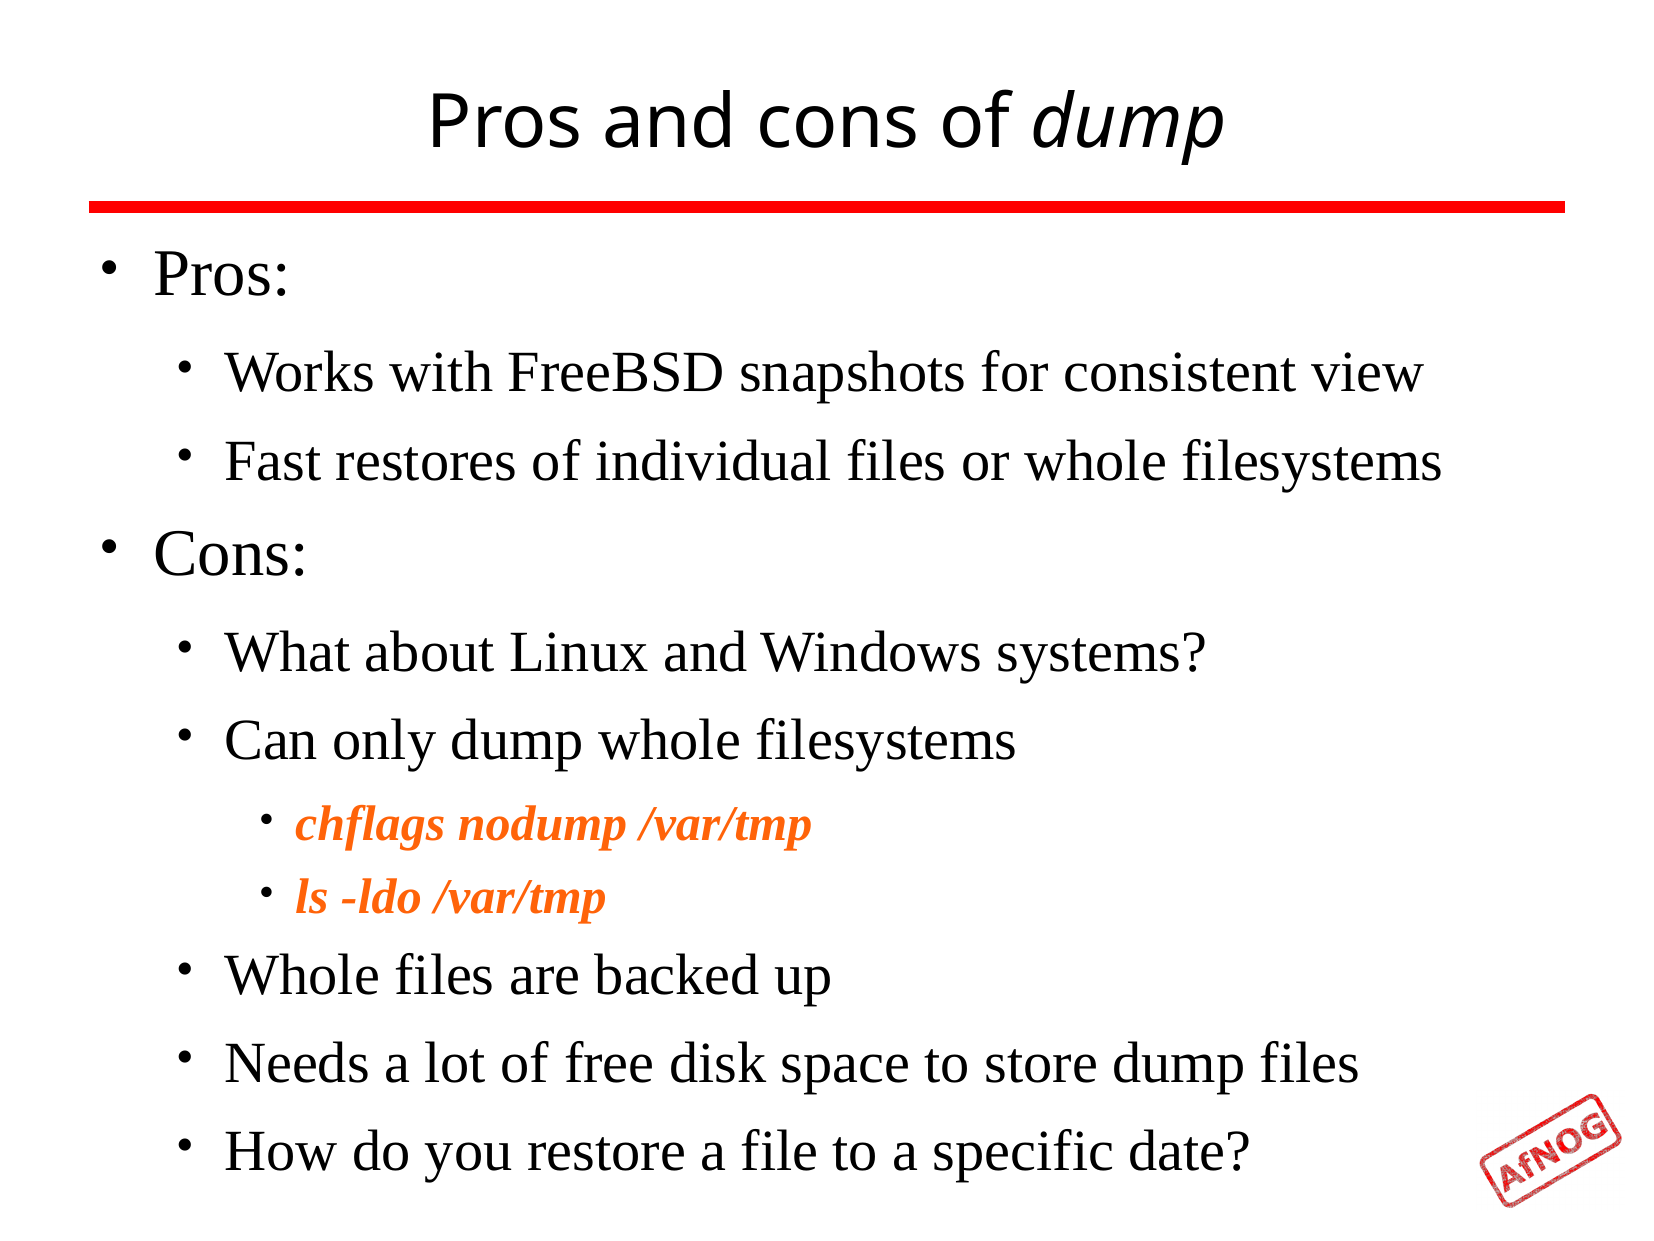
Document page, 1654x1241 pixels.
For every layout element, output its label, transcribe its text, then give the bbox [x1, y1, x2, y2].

picture [1476, 1090, 1625, 1211]
title Pros and cons of dump [88, 29, 1565, 207]
list Pros: Works with FreeBSD snapshots for consistent view Fast restores of individual files or whole filesystems Cons: What about Linux and Windows systems? Can only dump whole filesystems chflags nodump /var/tmp ls -ldo /var/tmp Whole files are backed up Needs a lot of free disk space to store dump files How do you restore a file to a specific date? [82, 236, 1571, 1183]
